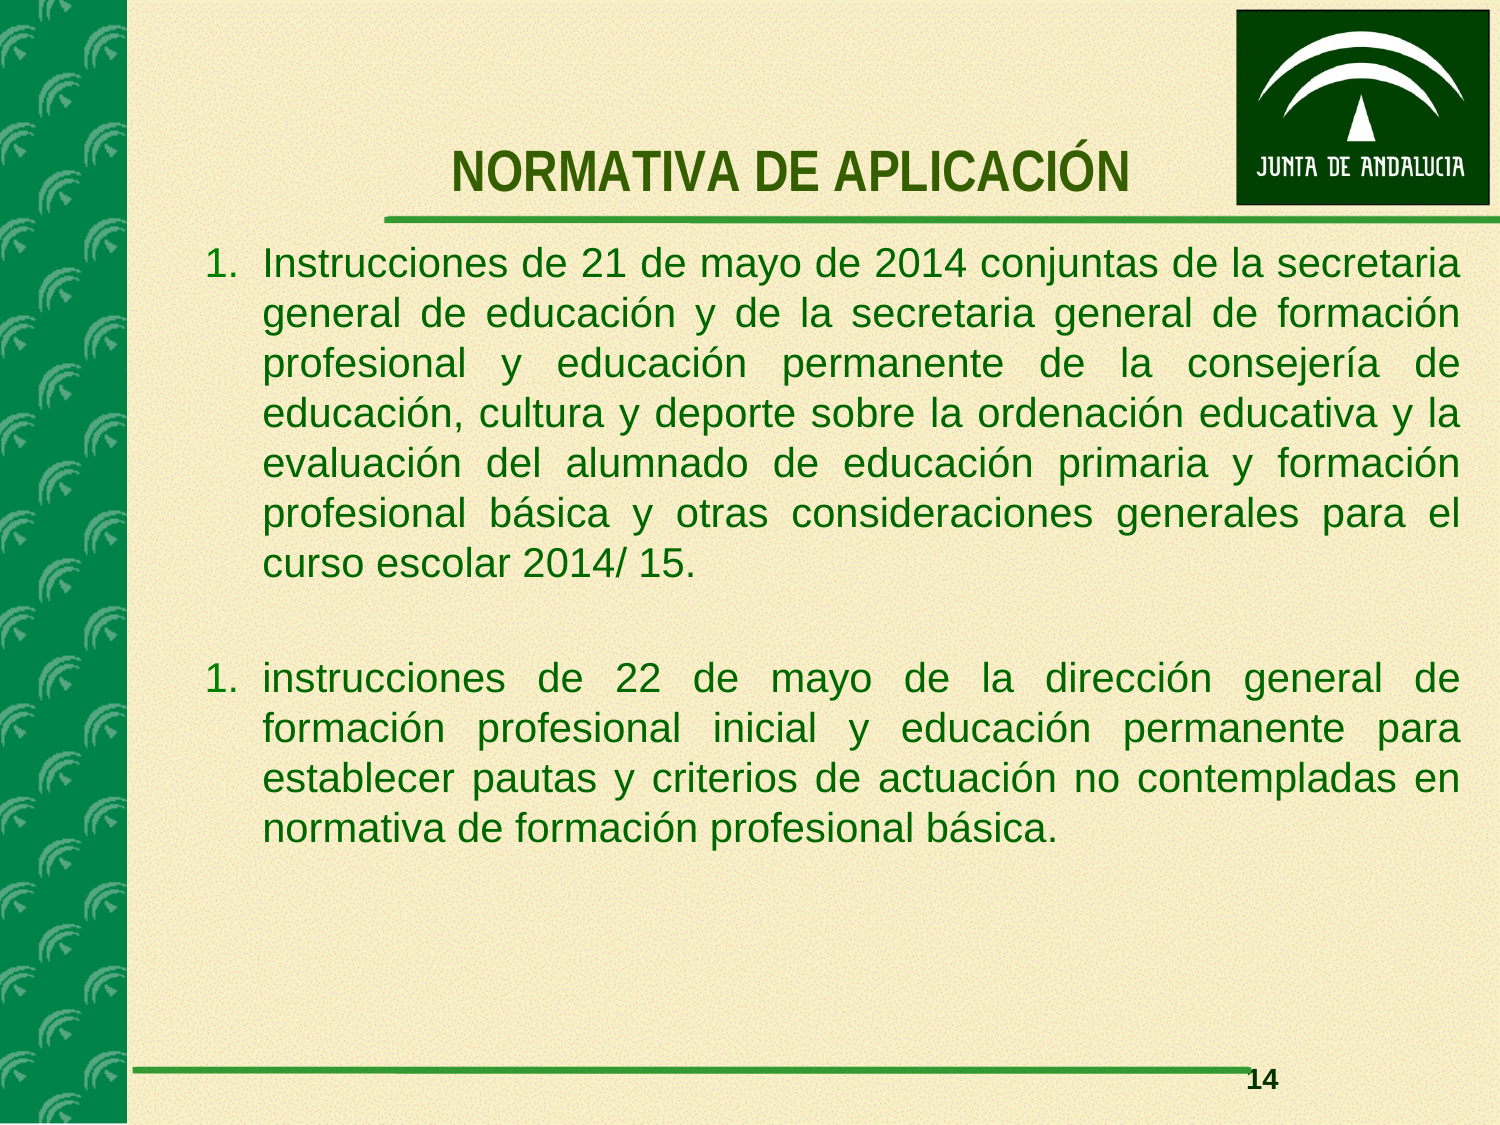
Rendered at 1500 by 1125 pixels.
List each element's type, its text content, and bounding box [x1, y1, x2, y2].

text_box Instrucciones de 21 de mayo de 2014 conjuntas de la secretaria general de educación y de la secretaria general de formación profesional y educación permanente de la consejería de educación, cultura y deporte sobre la ordenación educativa y la evaluación del alumnado de educación primaria y formación profesional básica y otras consideraciones generales para el curso escolar 2014/ 15. instrucciones de 22 de mayo de la dirección general de formación profesional inicial y educación permanente para establecer pautas y criterios de actuación no contempladas en normativa de formación profesional básica. [189, 113, 1477, 916]
picture [0, 0, 1500, 1125]
text_box <número> [1074, 1024, 1451, 1103]
